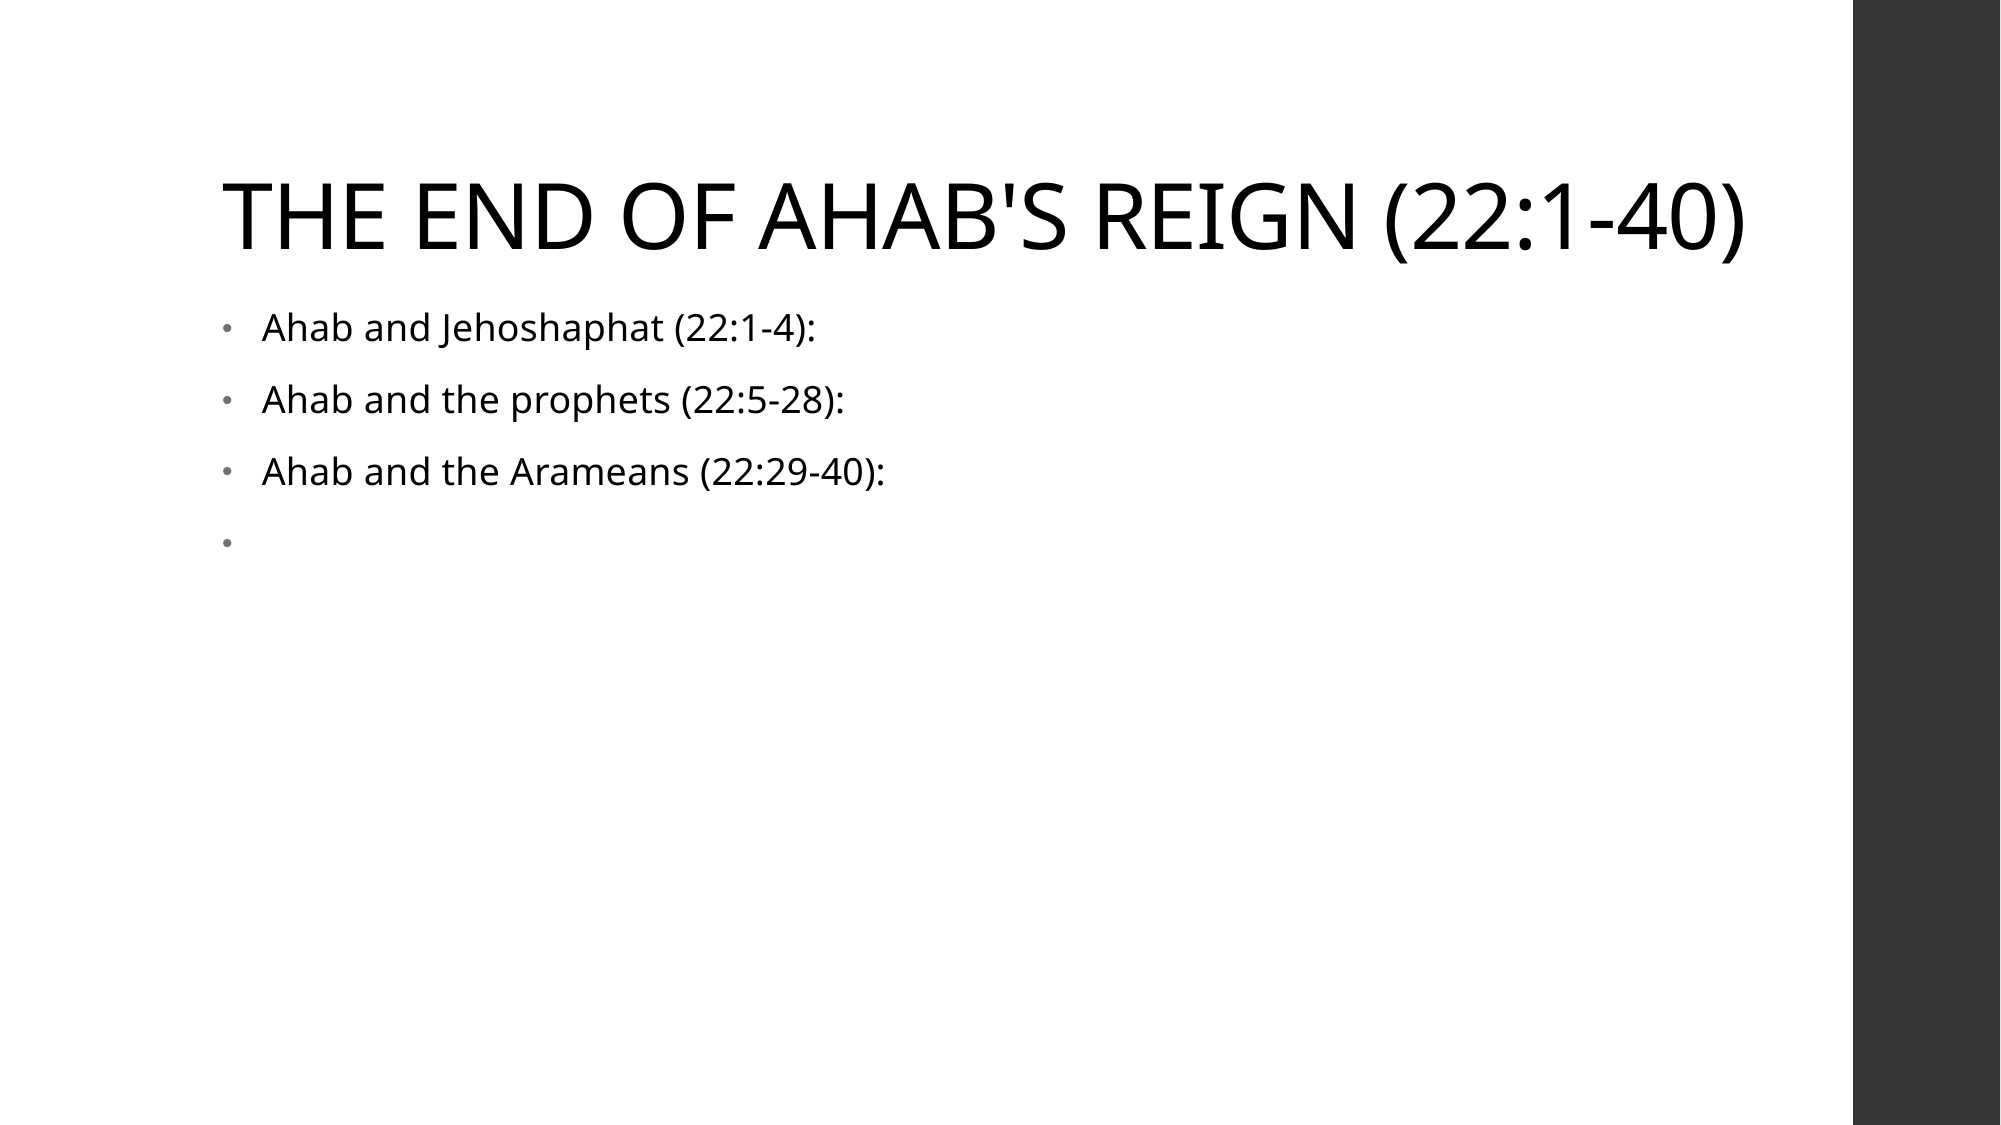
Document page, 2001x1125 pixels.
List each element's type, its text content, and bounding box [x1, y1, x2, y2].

title THE END OF AHAB'S REIGN (22:1-40) [206, 60, 1797, 278]
list Ahab and Jehoshaphat (22:1-4): Ahab and the prophets (22:5-28): Ahab and the Arameans (22:29-40): [206, 299, 1617, 1014]
